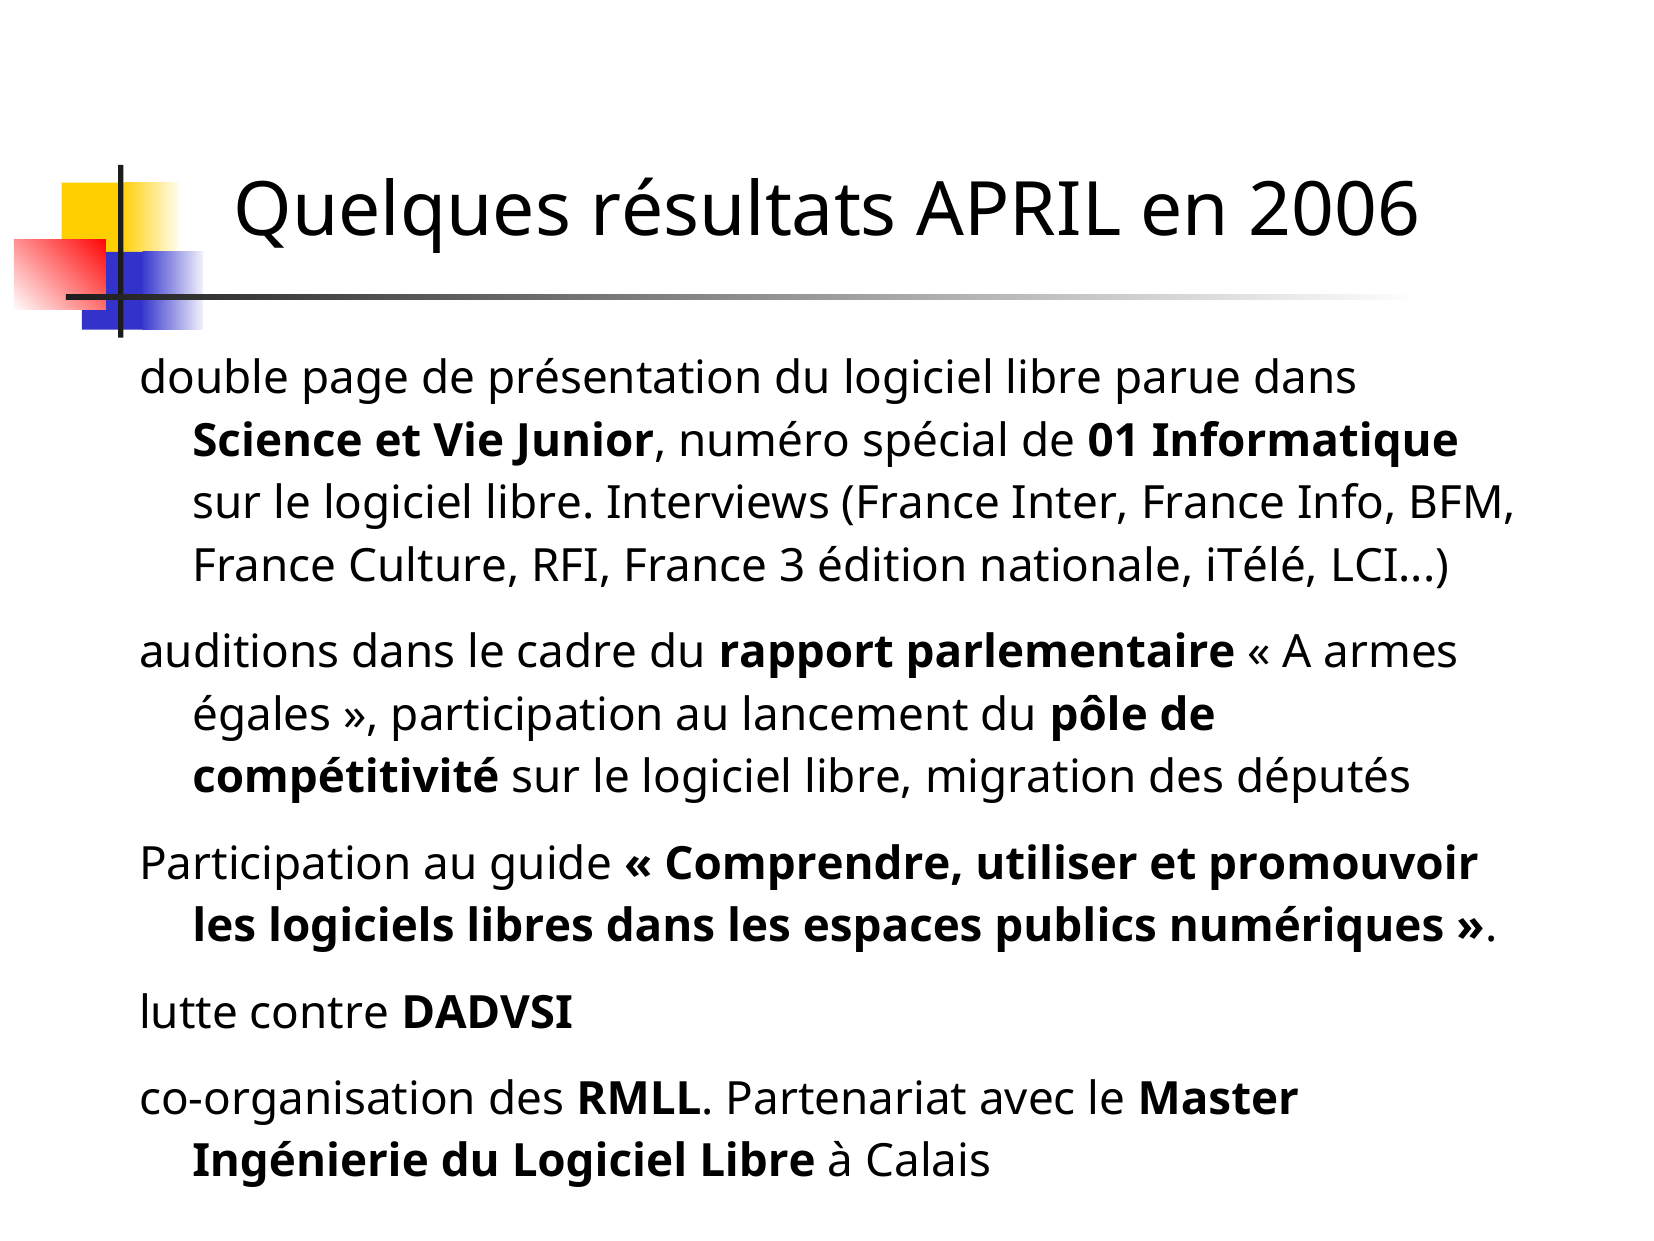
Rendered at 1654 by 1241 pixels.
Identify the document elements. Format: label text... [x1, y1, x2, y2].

title Quelques résultats APRIL en 2006 [121, 110, 1534, 303]
list double page de présentation du logiciel libre parue dans Science et Vie Junior, numéro spécial de 01 Informatique sur le logiciel libre. Interviews (France Inter, France Info, BFM, France Culture, RFI, France 3 édition nationale, iTélé, LCI...) auditions dans le cadre du rapport parlementaire « A armes égales », participation au lancement du pôle de compétitivité sur le logiciel libre, migration des députés Participation au guide « Comprendre, utiliser et promouvoir les logiciels libres dans les espaces publics numériques ». lutte contre DADVSI co-organisation des RMLL. Partenariat avec le Master Ingénierie du Logiciel Libre à Calais [121, 344, 1534, 1186]
